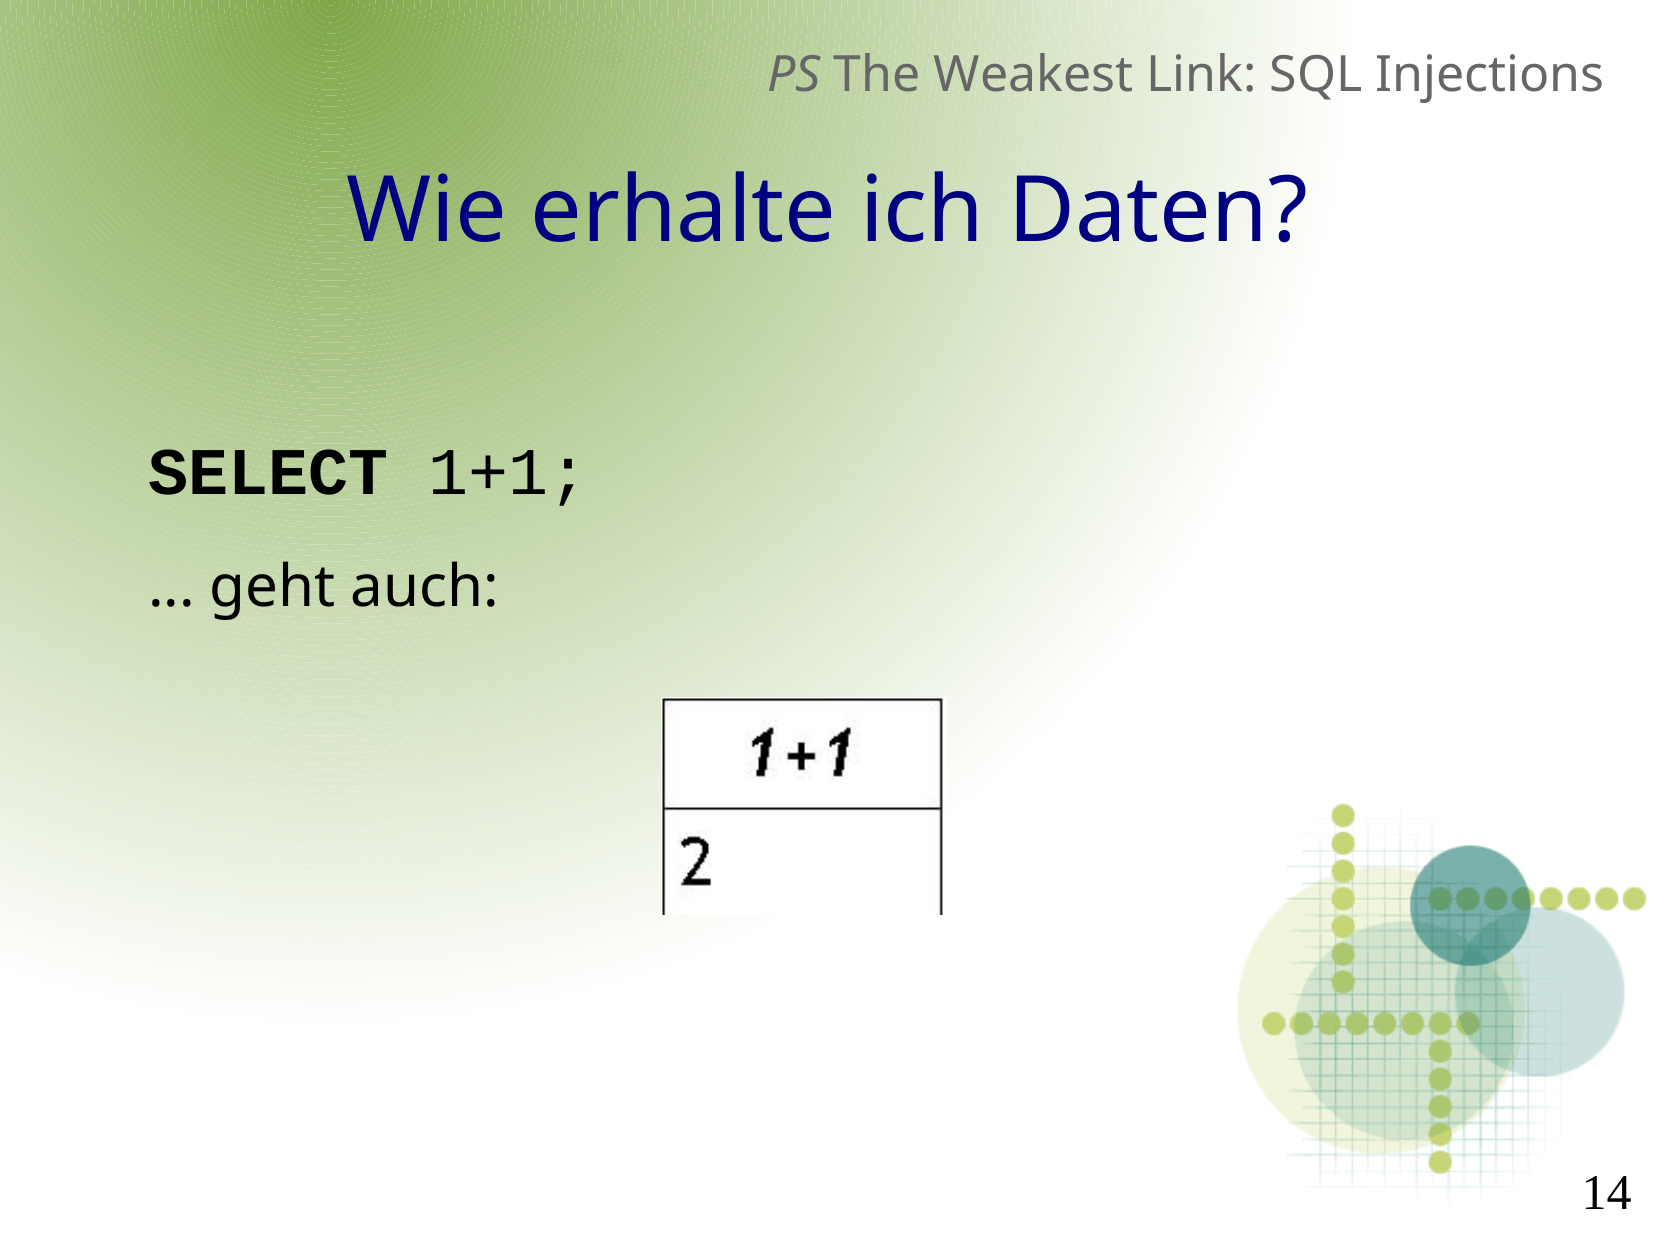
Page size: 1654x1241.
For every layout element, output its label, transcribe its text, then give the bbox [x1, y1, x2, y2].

picture [1224, 792, 1654, 1211]
picture [661, 697, 947, 915]
title Wie erhalte ich Daten? [121, 102, 1534, 311]
list SELECT 1+1; ... geht auch: [130, 330, 1477, 741]
